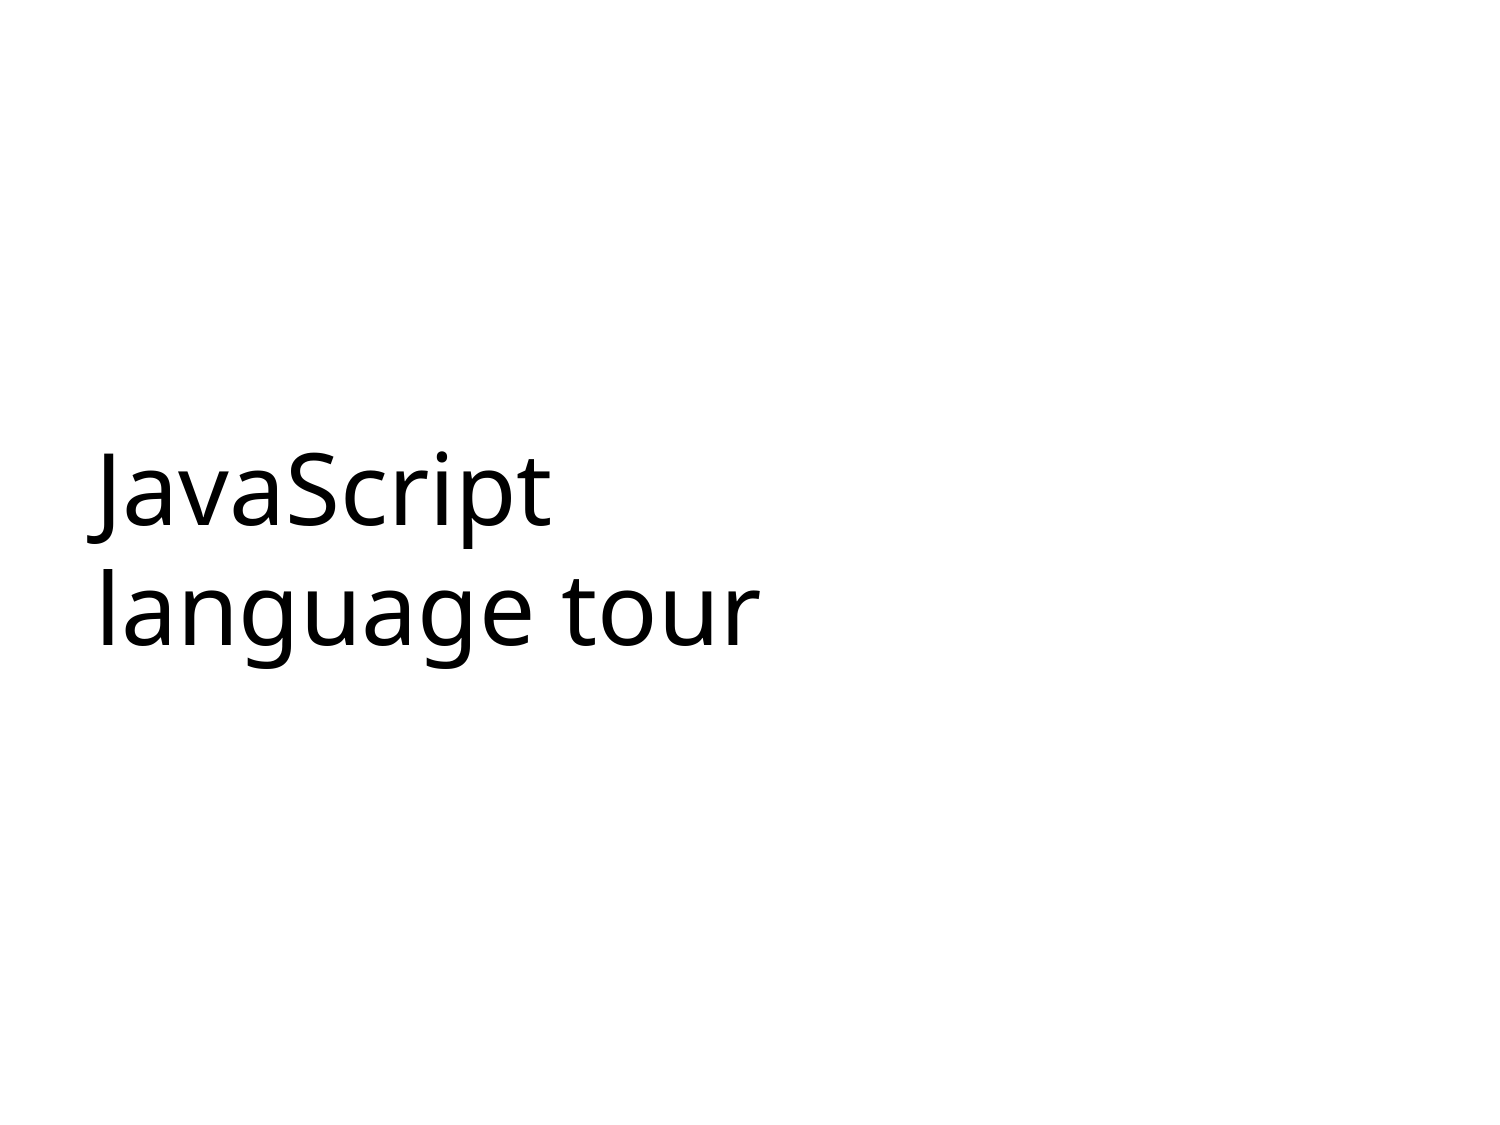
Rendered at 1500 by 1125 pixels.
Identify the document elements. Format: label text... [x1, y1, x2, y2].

title JavaScript language tour [80, 98, 1125, 994]
